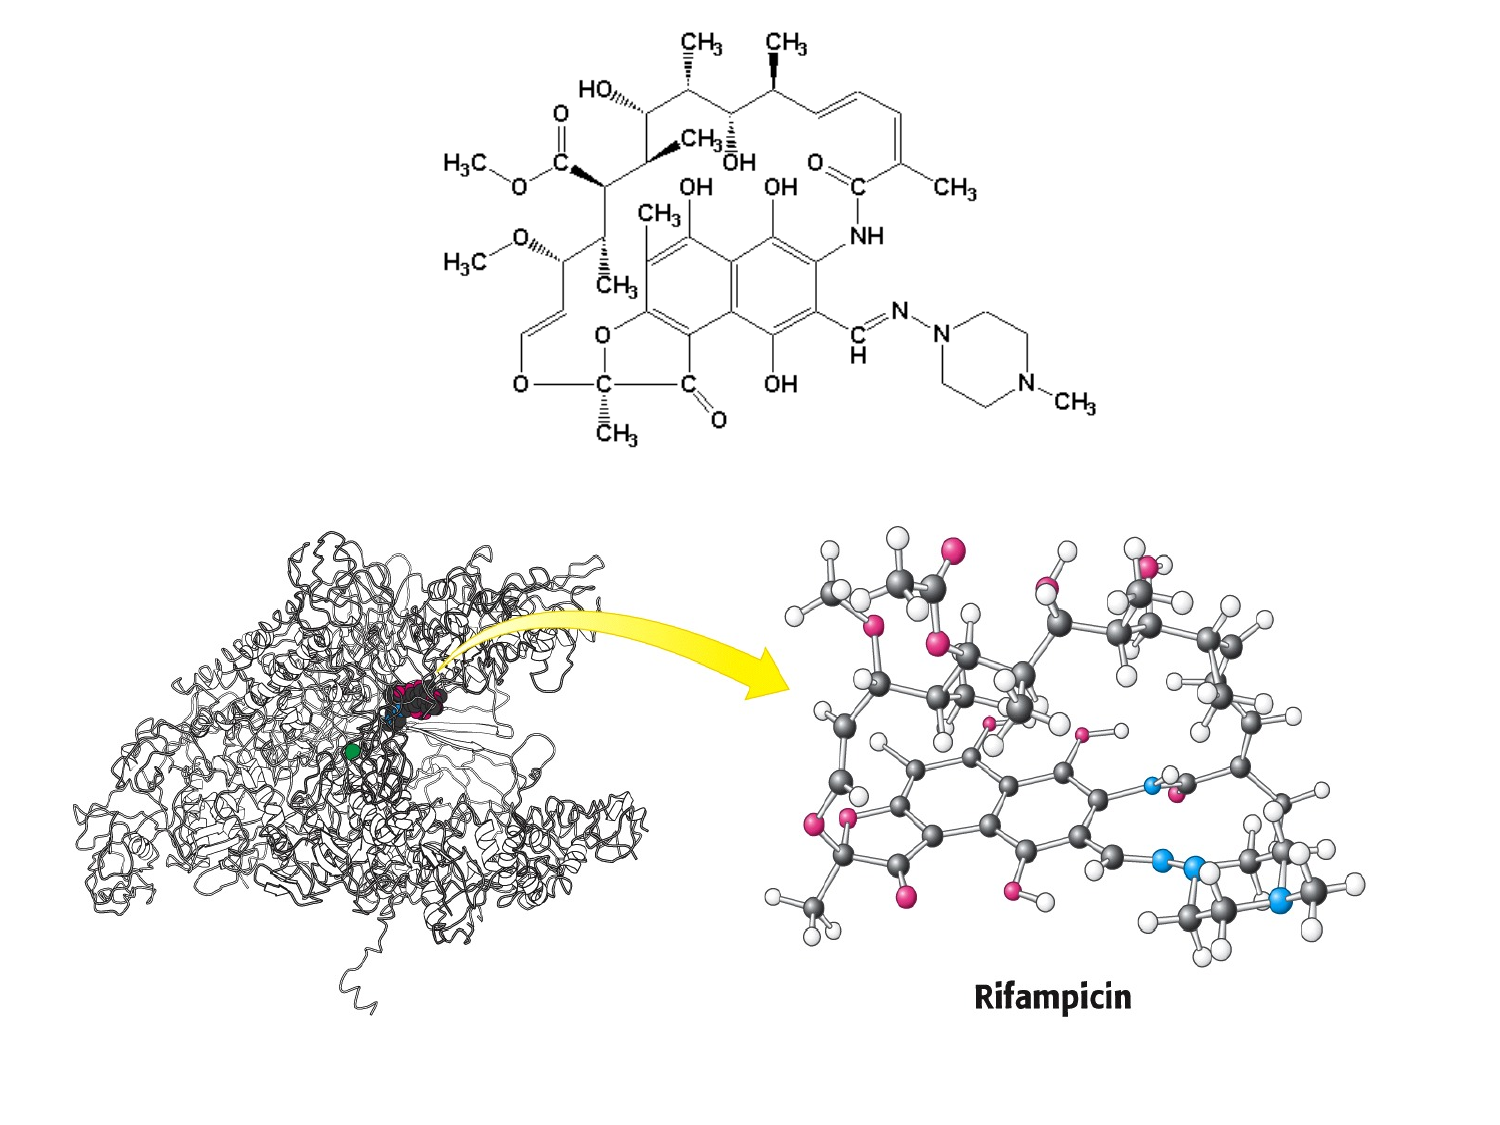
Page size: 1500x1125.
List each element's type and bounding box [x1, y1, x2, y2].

picture [442, 31, 1100, 452]
picture [64, 503, 1376, 1037]
